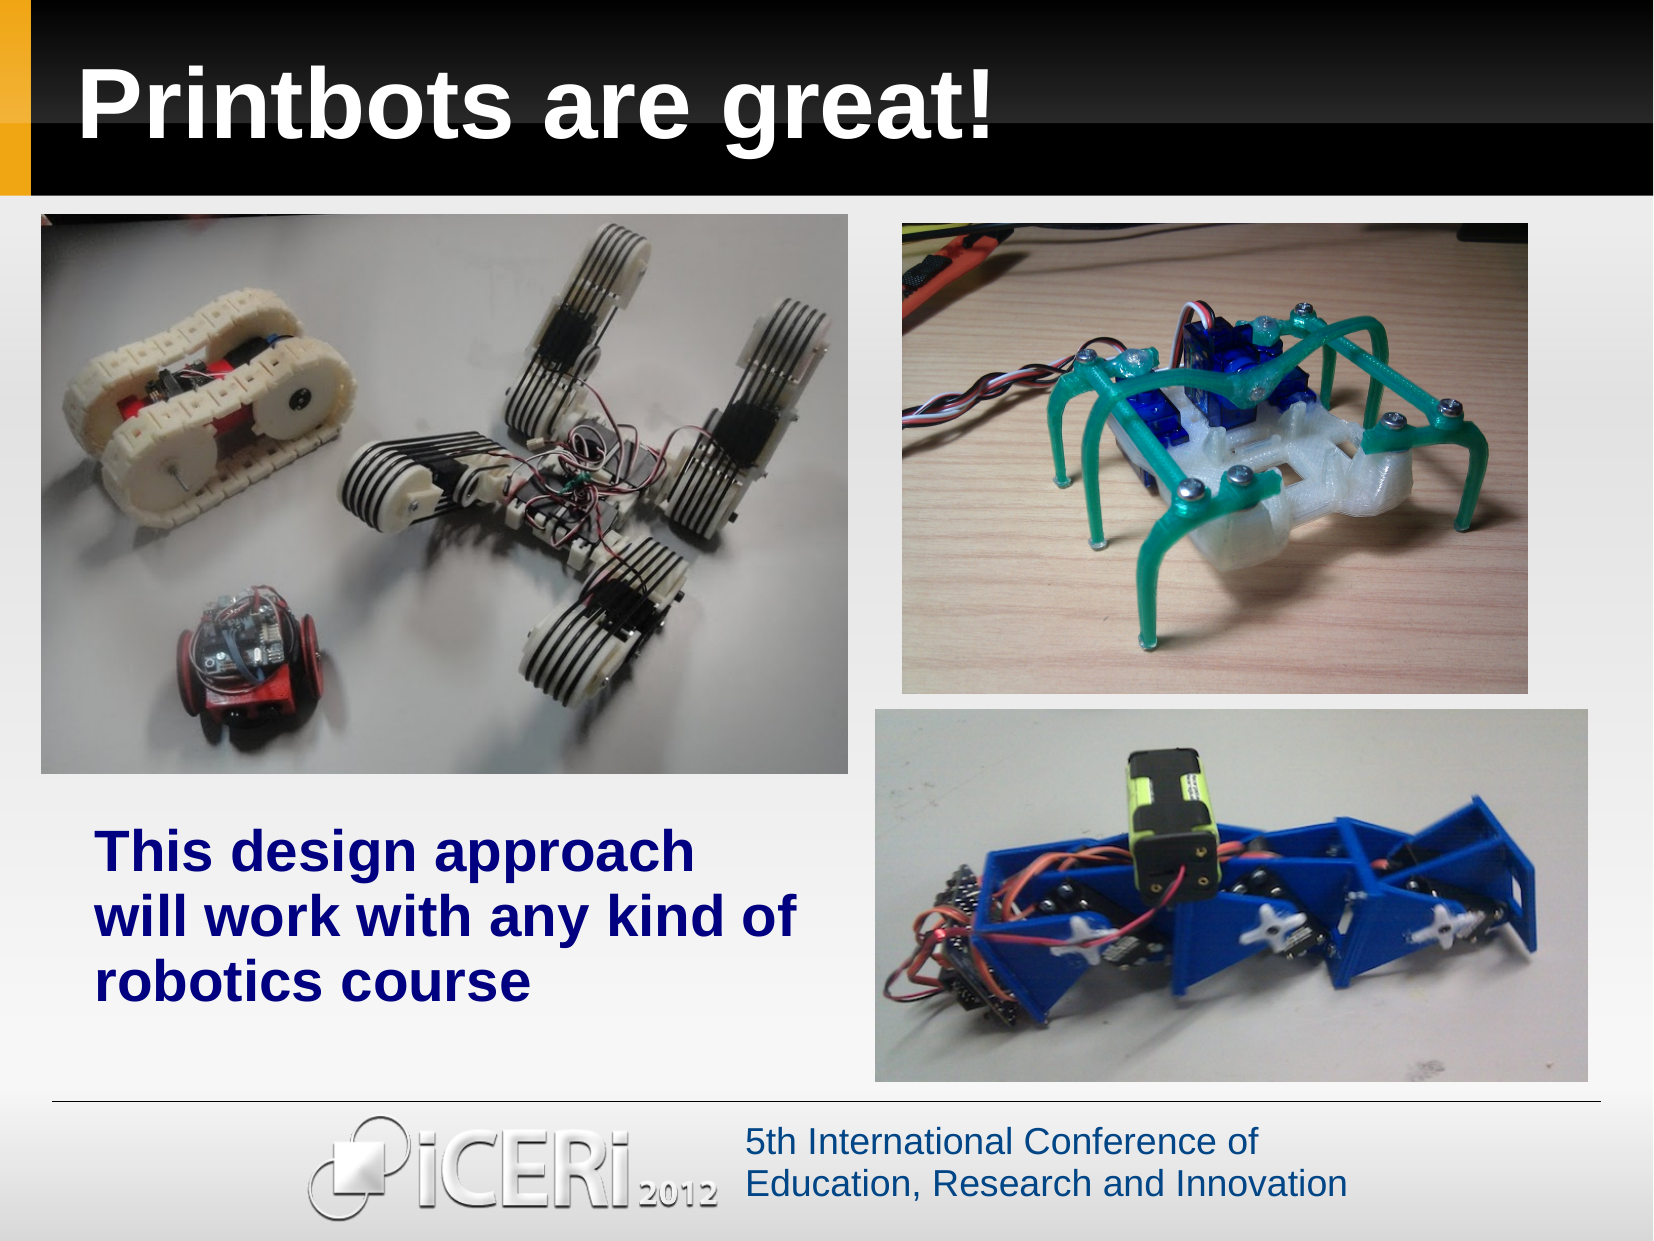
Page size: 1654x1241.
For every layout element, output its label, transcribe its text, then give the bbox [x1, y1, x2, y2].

text_box 5th International Conference of Education, Research and Innovation [730, 1109, 1653, 1241]
text_box This design approach will work with any kind of robotics course [79, 804, 821, 1053]
picture [0, 0, 1654, 1241]
title Printbots are great! [76, 0, 1627, 208]
